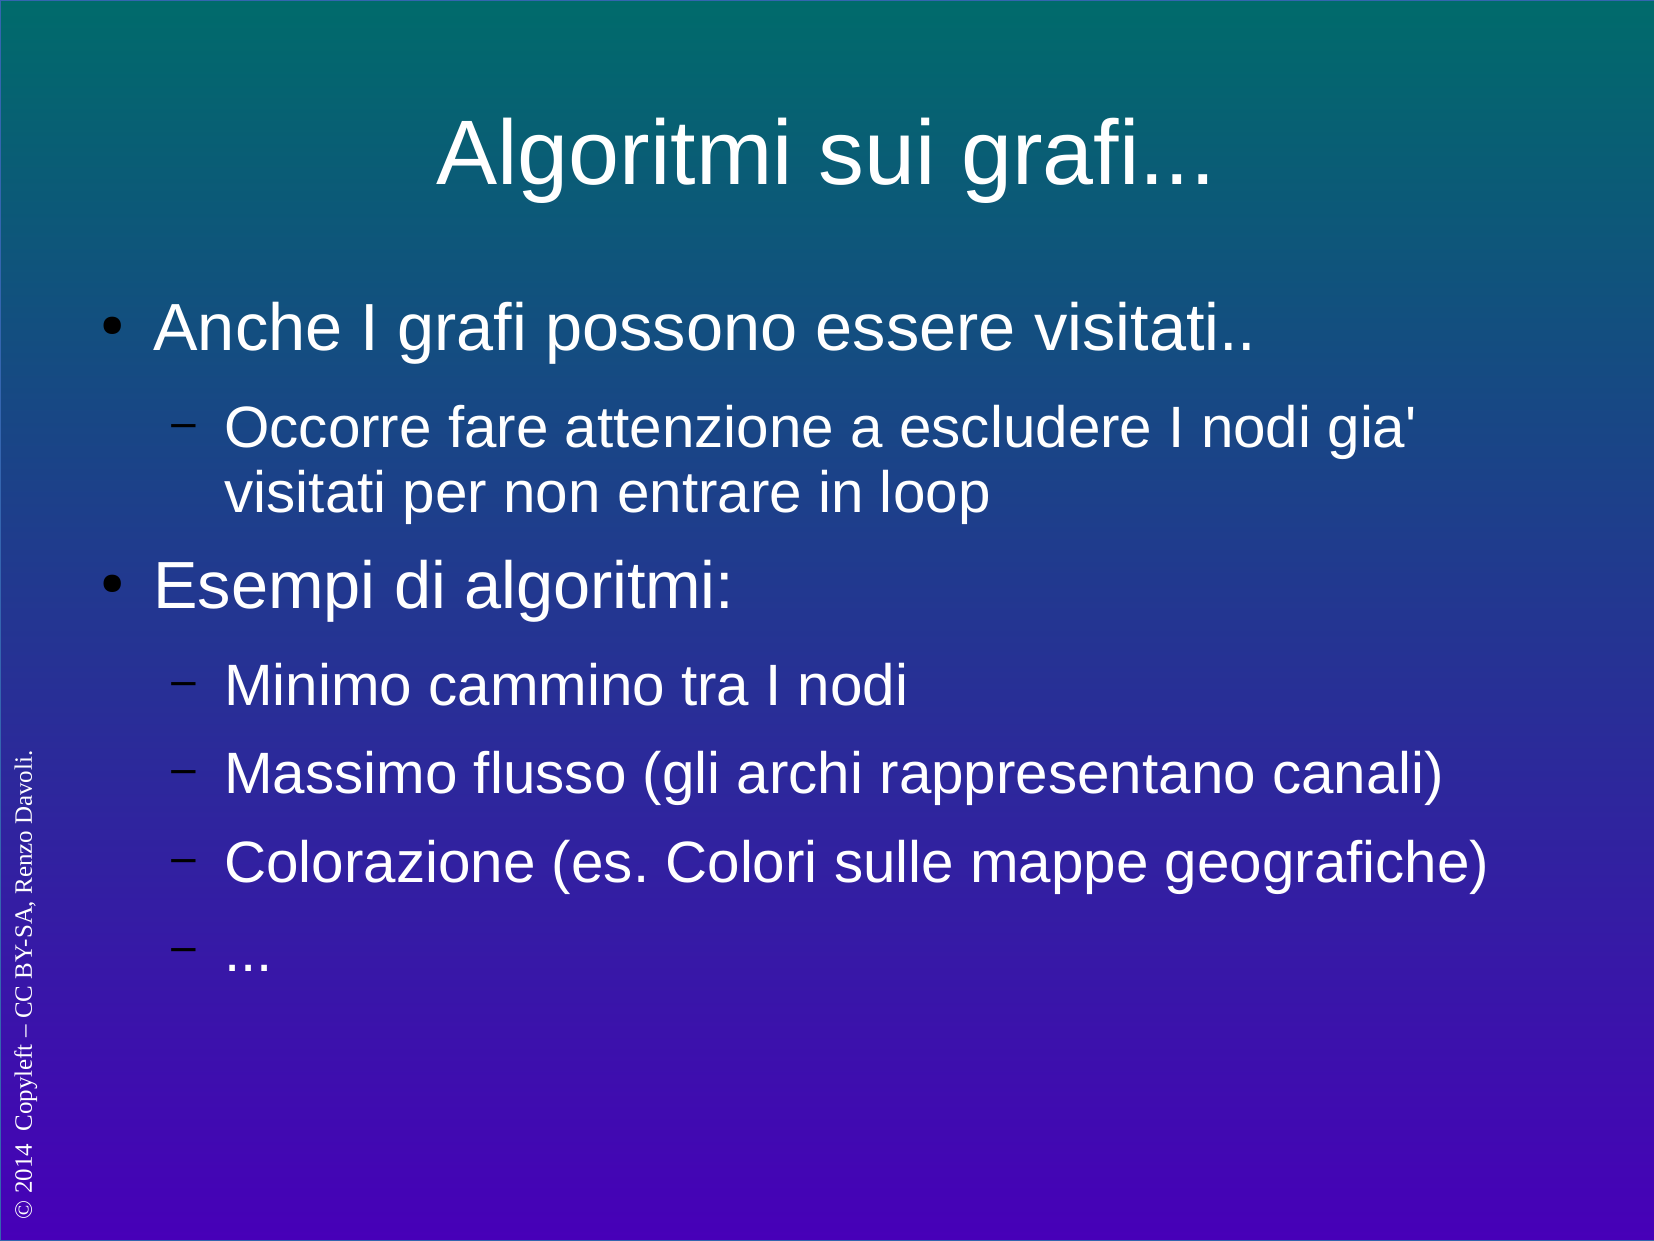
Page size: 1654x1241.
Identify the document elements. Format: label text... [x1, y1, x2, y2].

title Algoritmi sui grafi... [82, 49, 1571, 257]
list Anche I grafi possono essere visitati.. Occorre fare attenzione a escludere I nodi gia' visitati per non entrare in loop Esempi di algoritmi: Minimo cammino tra I nodi Massimo flusso (gli archi rappresentano canali) Colorazione (es. Colori sulle mappe geografiche) ... [82, 290, 1571, 1010]
